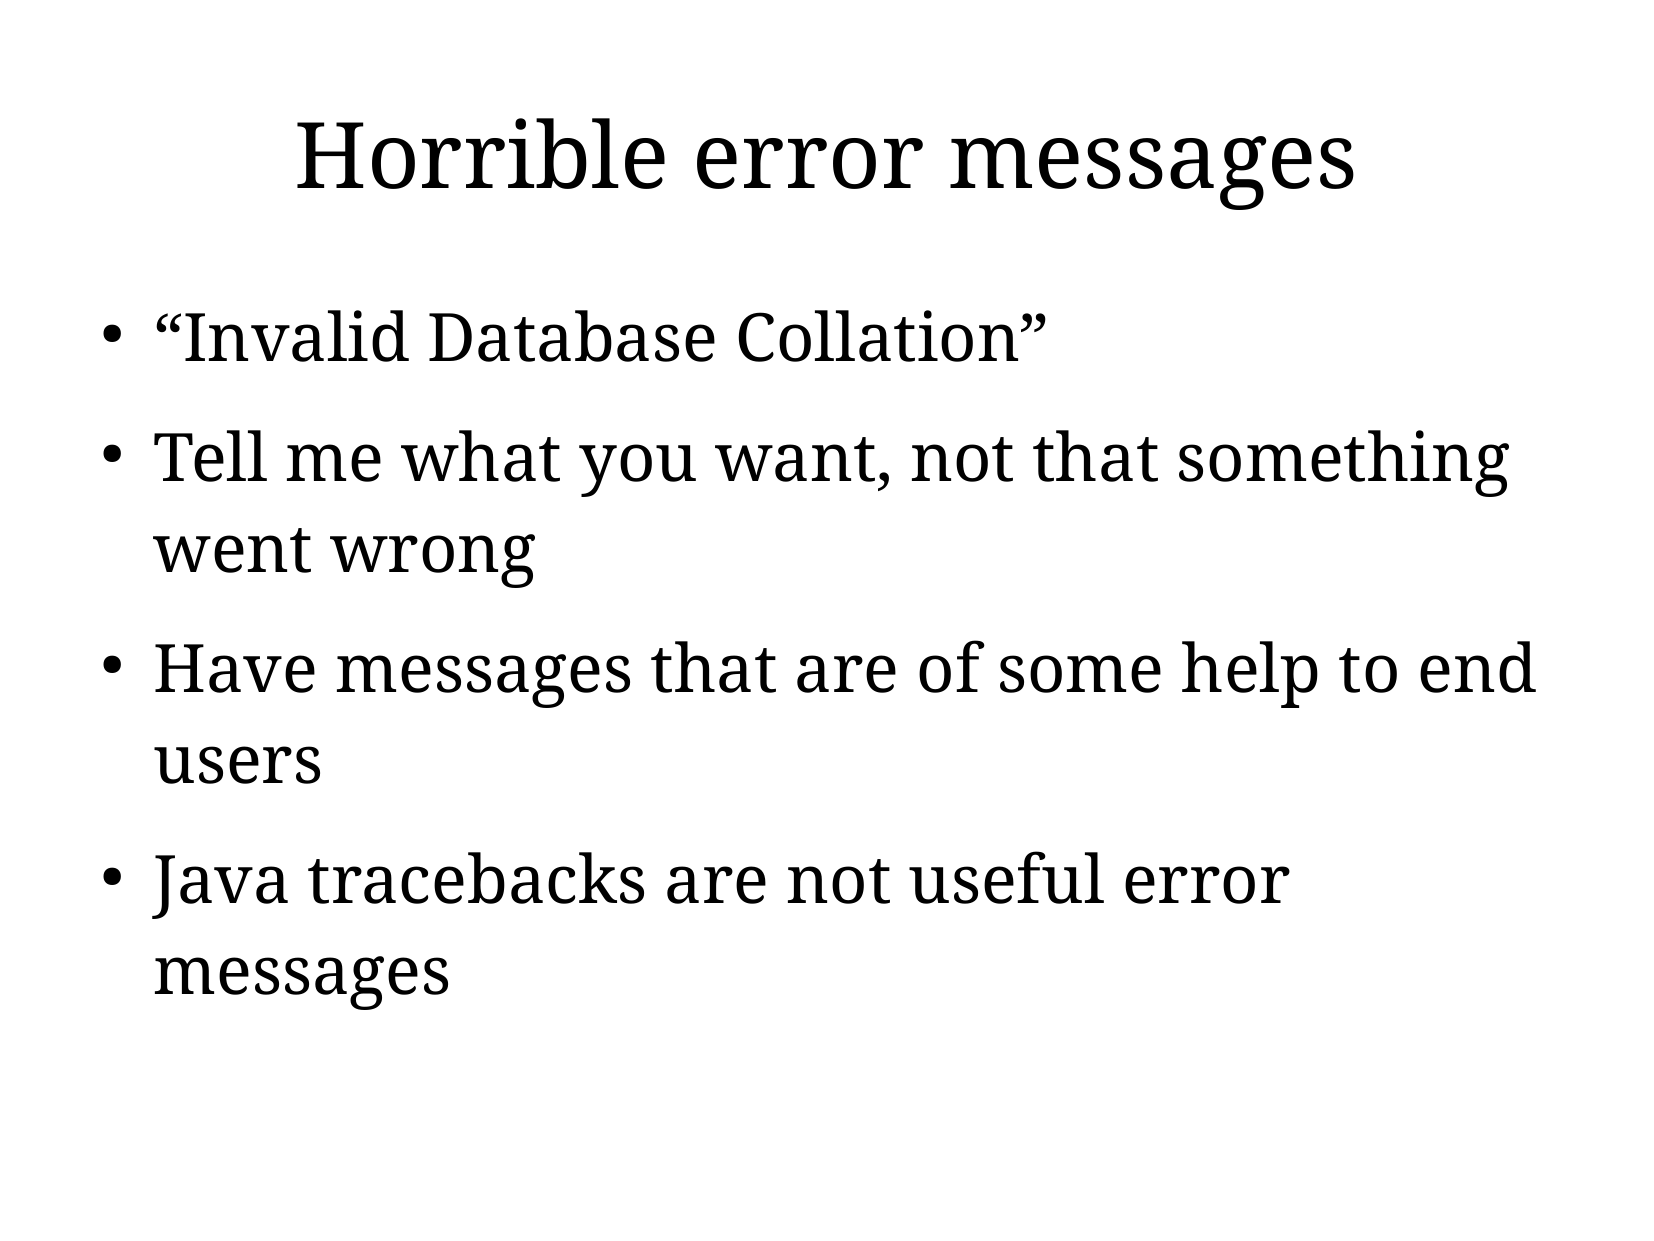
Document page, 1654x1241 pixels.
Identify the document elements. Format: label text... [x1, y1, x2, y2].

title Horrible error messages [82, 56, 1571, 250]
list “Invalid Database Collation” Tell me what you want, not that something went wrong Have messages that are of some help to end users Java tracebacks are not useful error messages [82, 290, 1571, 1109]
